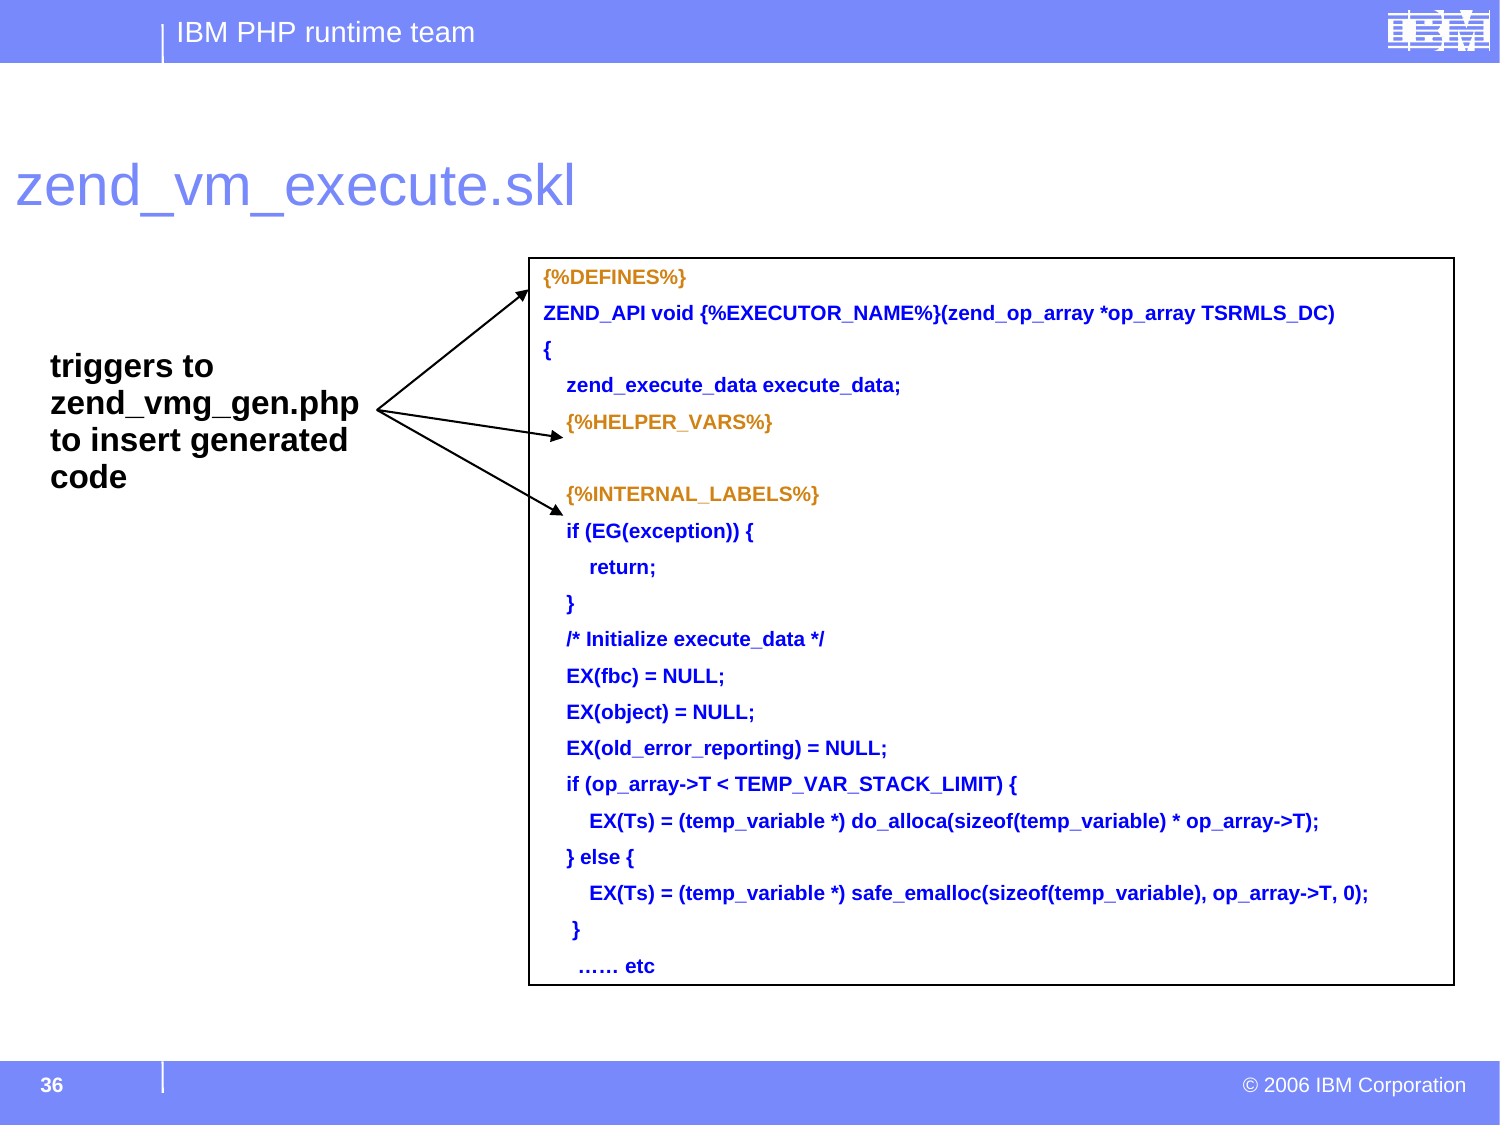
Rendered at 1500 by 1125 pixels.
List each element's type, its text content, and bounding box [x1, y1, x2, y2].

text_box triggers to zend_vmg_gen.php to insert generated code [35, 340, 377, 504]
text_box {%DEFINES%} ZEND_API void {%EXECUTOR_NAME%}(zend_op_array *op_array TSRMLS_DC)‏ { zend_execute_data execute_data; {%HELPER_VARS%} {%INTERNAL_LABELS%} if (EG(exception)) { return; } /* Initialize execute_data */ EX(fbc) = NULL; EX(object) = NULL; EX(old_error_reporting) = NULL; if (op_array->T < TEMP_VAR_STACK_LIMIT) { EX(Ts) = (temp_variable *) do_alloca(sizeof(temp_variable) * op_array->T); } else { EX(Ts) = (temp_variable *) safe_emalloc(sizeof(temp_variable), op_array->T, 0); } …… etc [528, 257, 1455, 986]
text_box zend_vm_execute.skl [0, 142, 1353, 225]
